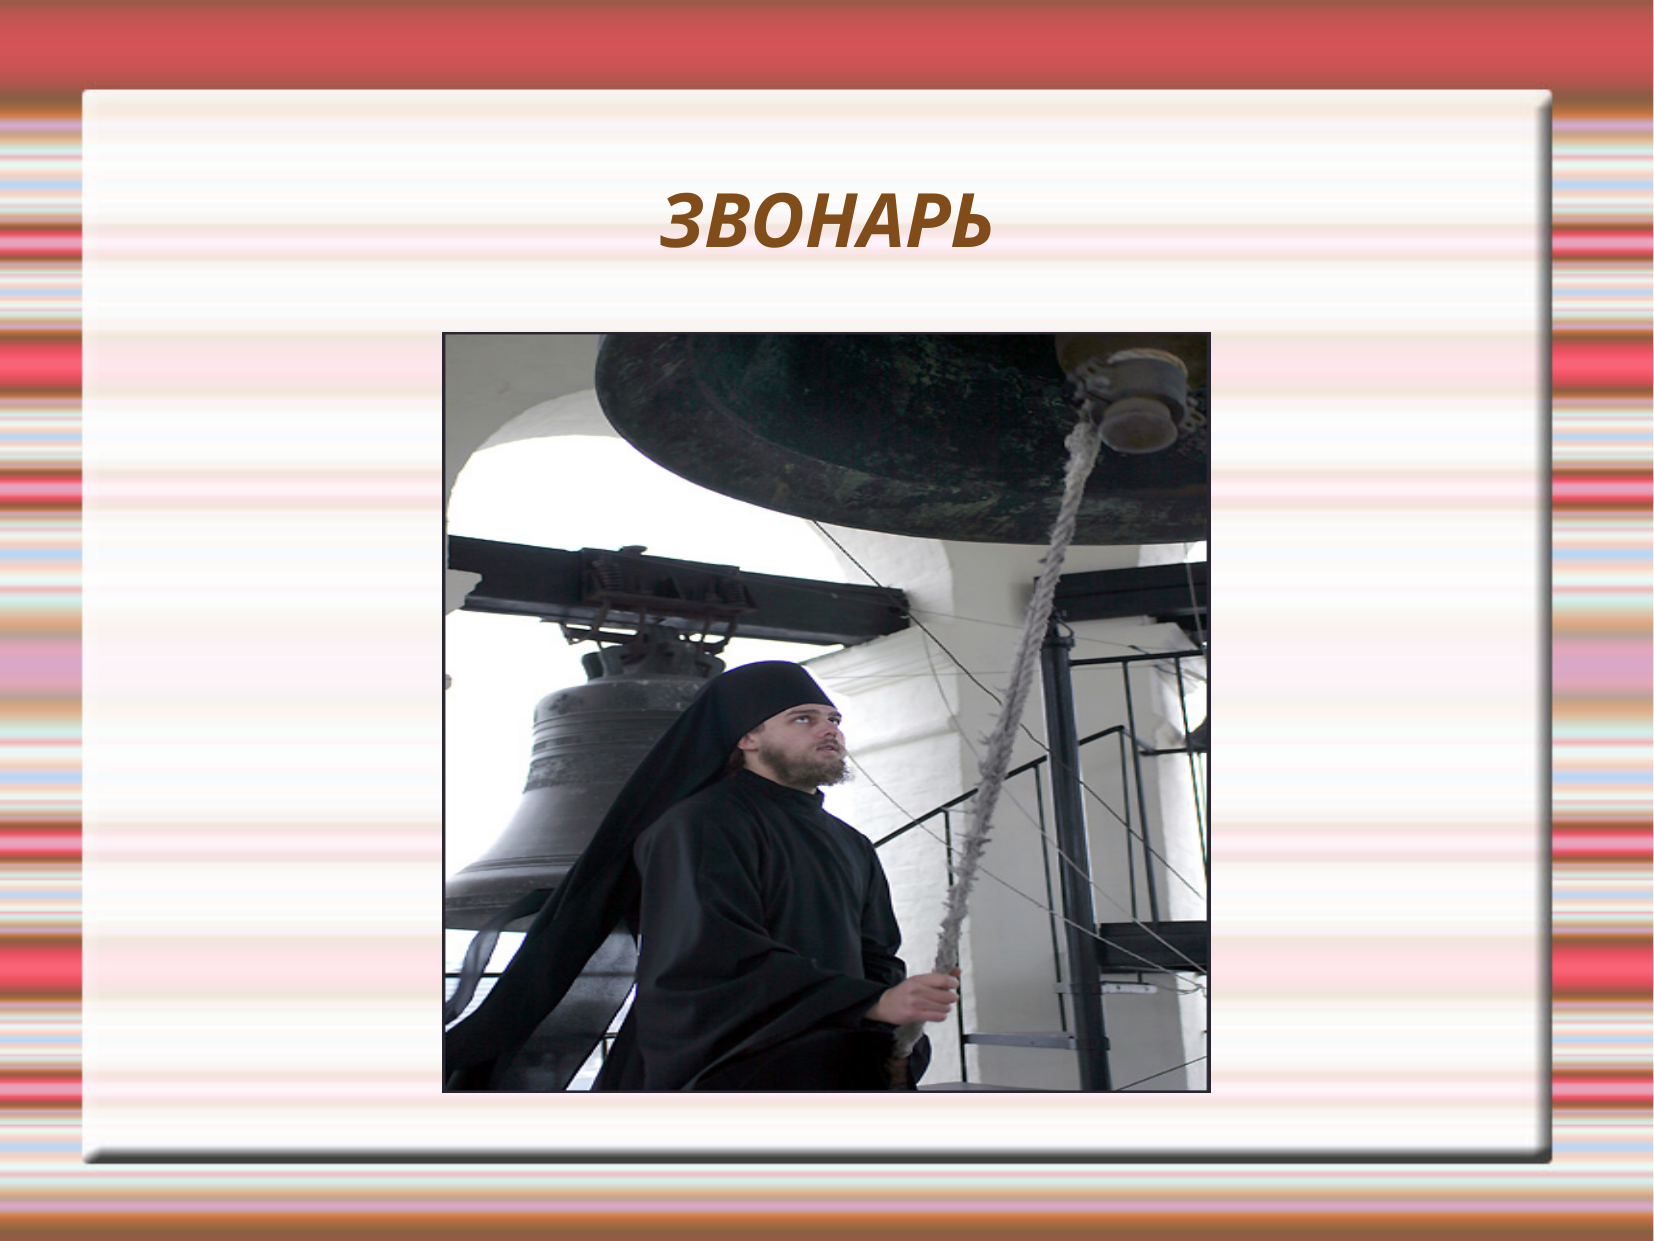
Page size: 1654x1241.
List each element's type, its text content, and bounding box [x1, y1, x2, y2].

title ЗВОНАРЬ [121, 114, 1534, 322]
picture [0, 0, 1654, 1241]
